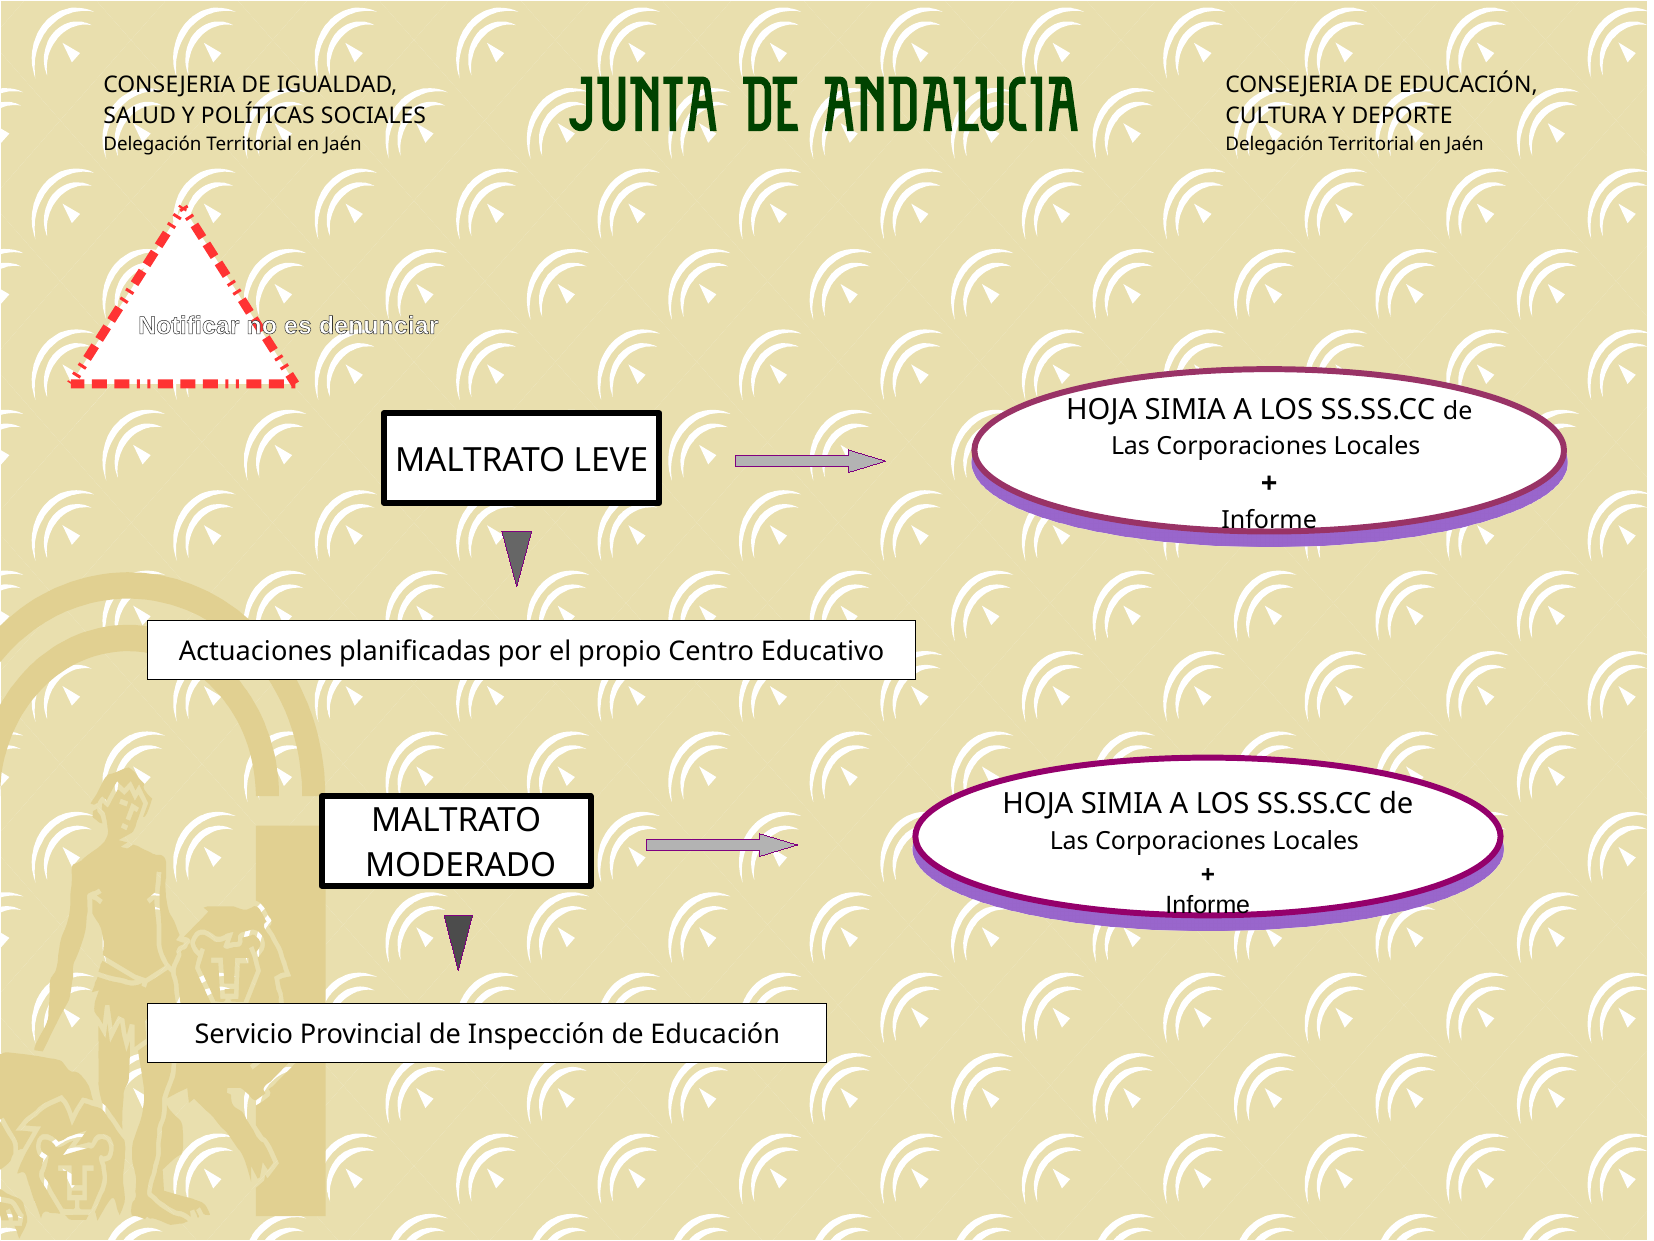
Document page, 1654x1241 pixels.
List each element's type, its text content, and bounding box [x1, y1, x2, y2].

text_box HOJA SIMIA A LOS SS.SS.CC de Las Corporaciones Locales + Informe [915, 757, 1501, 916]
text_box Notificar no es denunciar [70, 207, 296, 384]
text_box [646, 833, 798, 857]
picture [0, 0, 1647, 1241]
text_box HOJA SIMIA A LOS SS.SS.CC de Las Corporaciones Locales + Informe [974, 369, 1565, 532]
text_box CONSEJERIA DE IGUALDAD, SALUD Y POLÍTICAS SOCIALES Delegación Territorial en Jaén [88, 60, 464, 148]
text_box MALTRATO MODERADO [321, 796, 591, 886]
text_box MALTRATO LEVE [383, 413, 660, 503]
text_box [501, 531, 532, 587]
text_box [735, 449, 886, 473]
text_box [444, 915, 473, 971]
text_box CONSEJERIA DE EDUCACIÓN, CULTURA Y DEPORTE Delegación Territorial en Jaén [1210, 60, 1575, 148]
text_box Actuaciones planificadas por el propio Centro Educativo [147, 620, 916, 680]
text_box Servicio Provincial de Inspección de Educación [147, 1003, 827, 1063]
